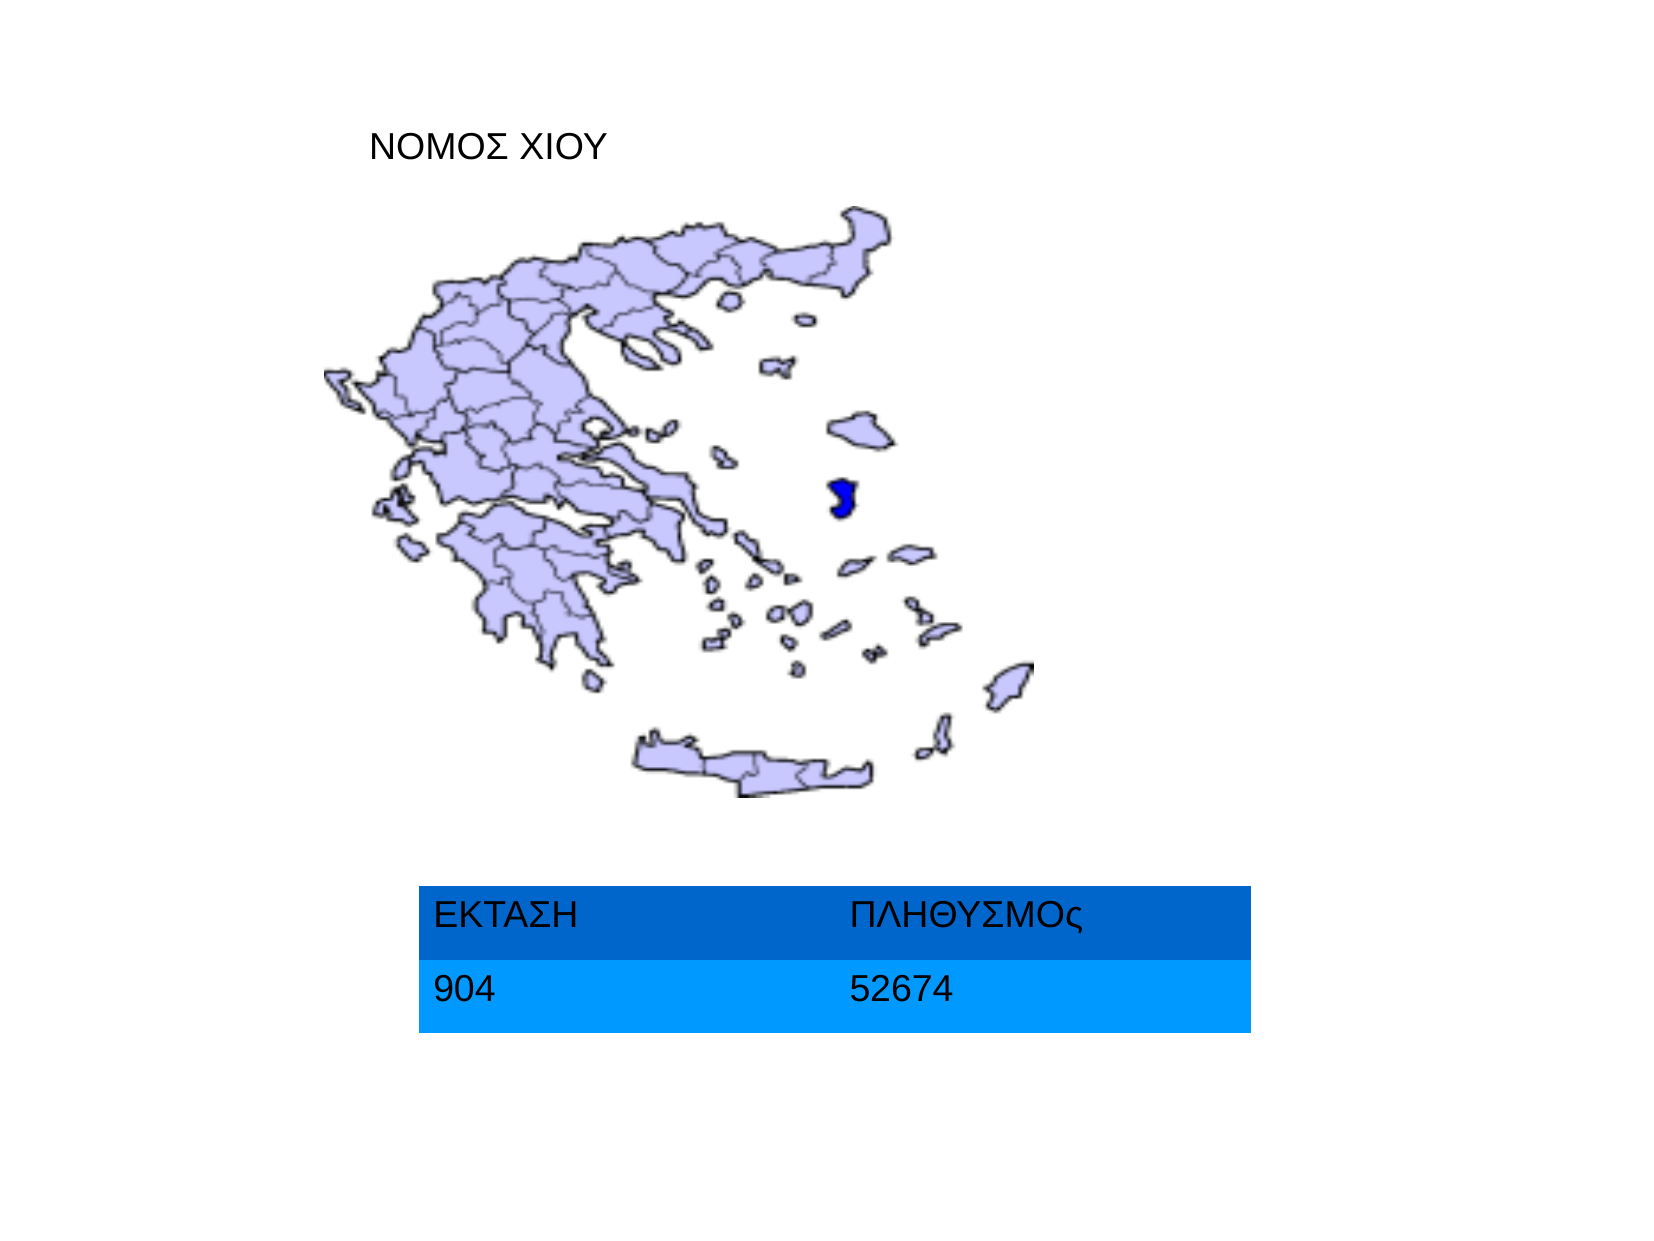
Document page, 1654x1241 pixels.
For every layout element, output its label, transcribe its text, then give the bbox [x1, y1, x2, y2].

table_header ΠΛΗΘΥΣΜΟς [835, 886, 1251, 960]
picture [324, 206, 1034, 798]
table_cell 52674 [835, 960, 1251, 1033]
text_box ΝΟΜΟΣ ΧΙΟΥ [354, 118, 623, 175]
table_cell 904 [419, 960, 835, 1033]
table_header ΕΚΤΑΣΗ [419, 886, 835, 960]
